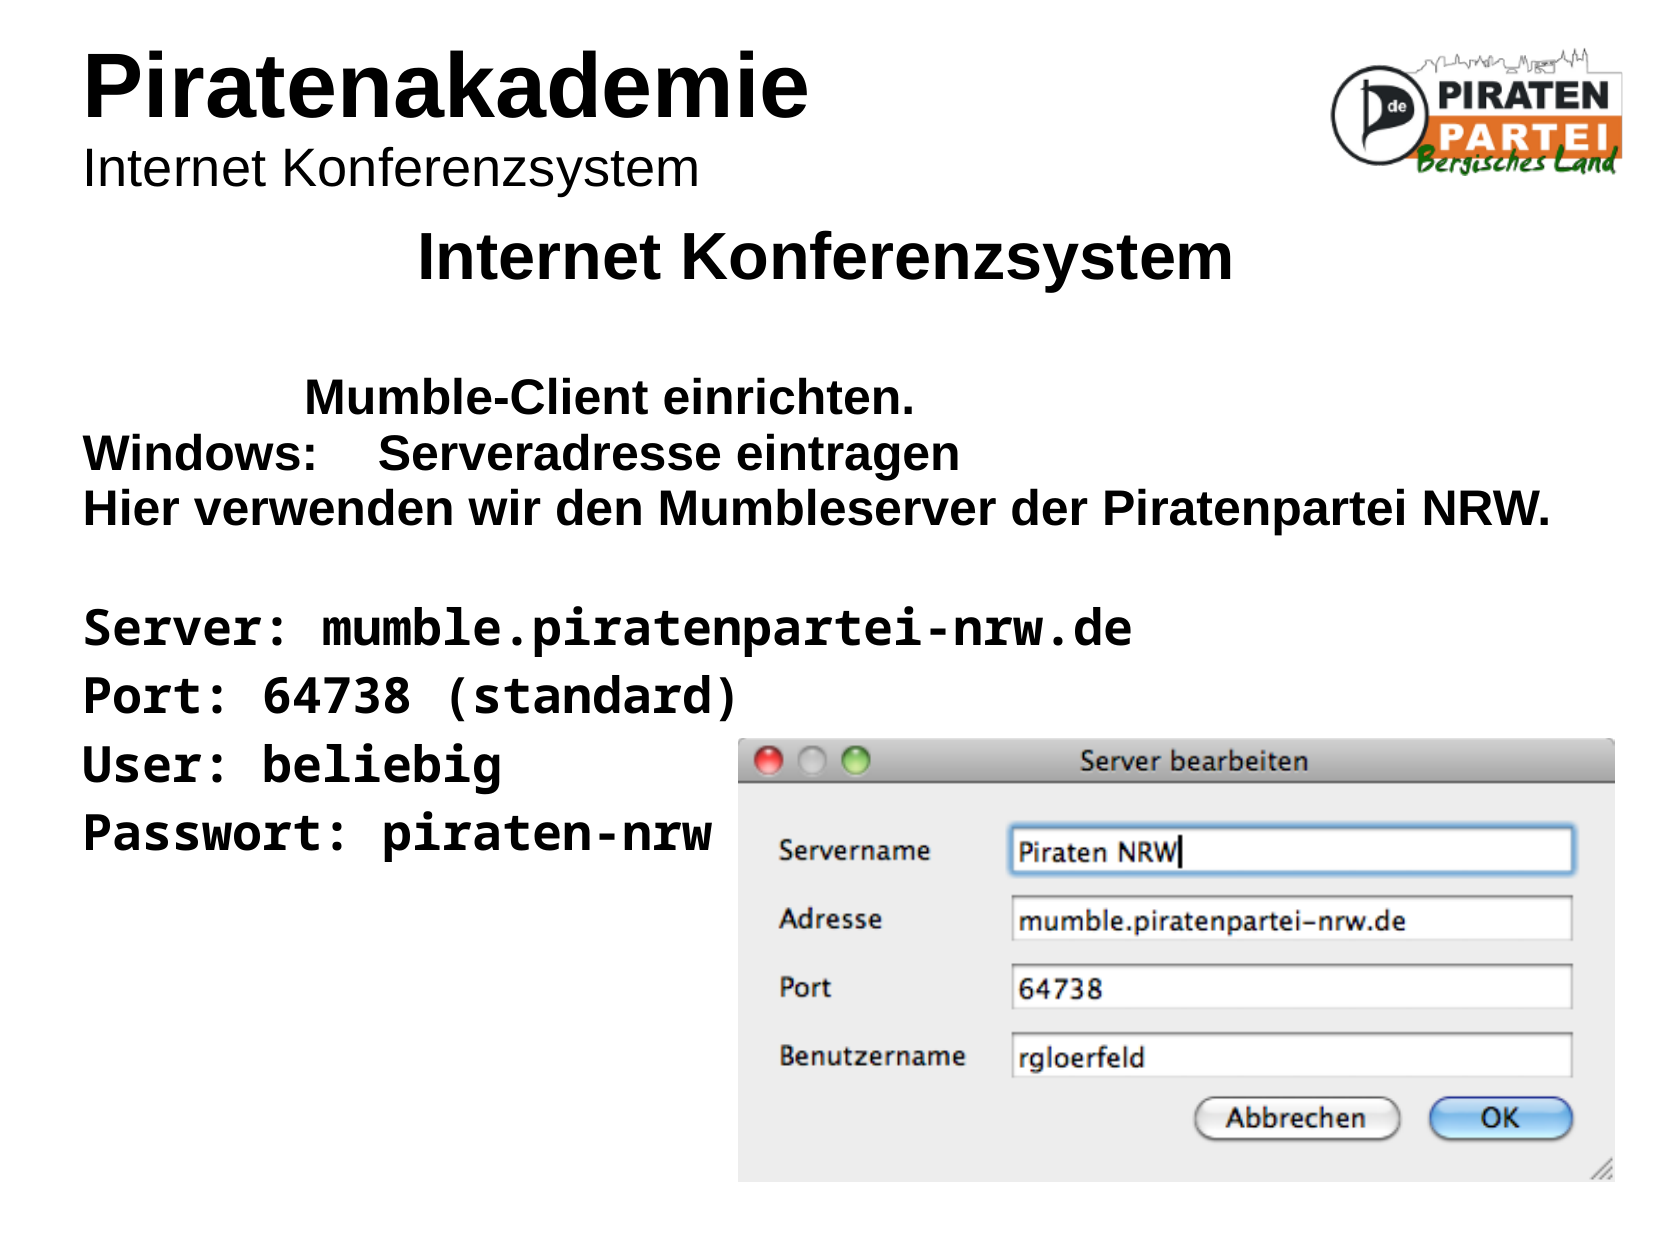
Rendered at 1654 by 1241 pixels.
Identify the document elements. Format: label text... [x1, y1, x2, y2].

subtitle Internet Konferenzsystem Mumble-Client einrichten. Windows: Serveradresse eintragen Hier verwenden wir den Mumbleserver der Piratenpartei NRW. Server: mumble.piratenpartei-nrw.de Port: 64738 (standard) User: beliebig Passwort: piraten-nrw [82, 256, 1571, 996]
title Piratenakademie Internet Konferenzsystem [82, 34, 1571, 198]
picture [1328, 47, 1625, 176]
picture [738, 738, 1615, 1182]
